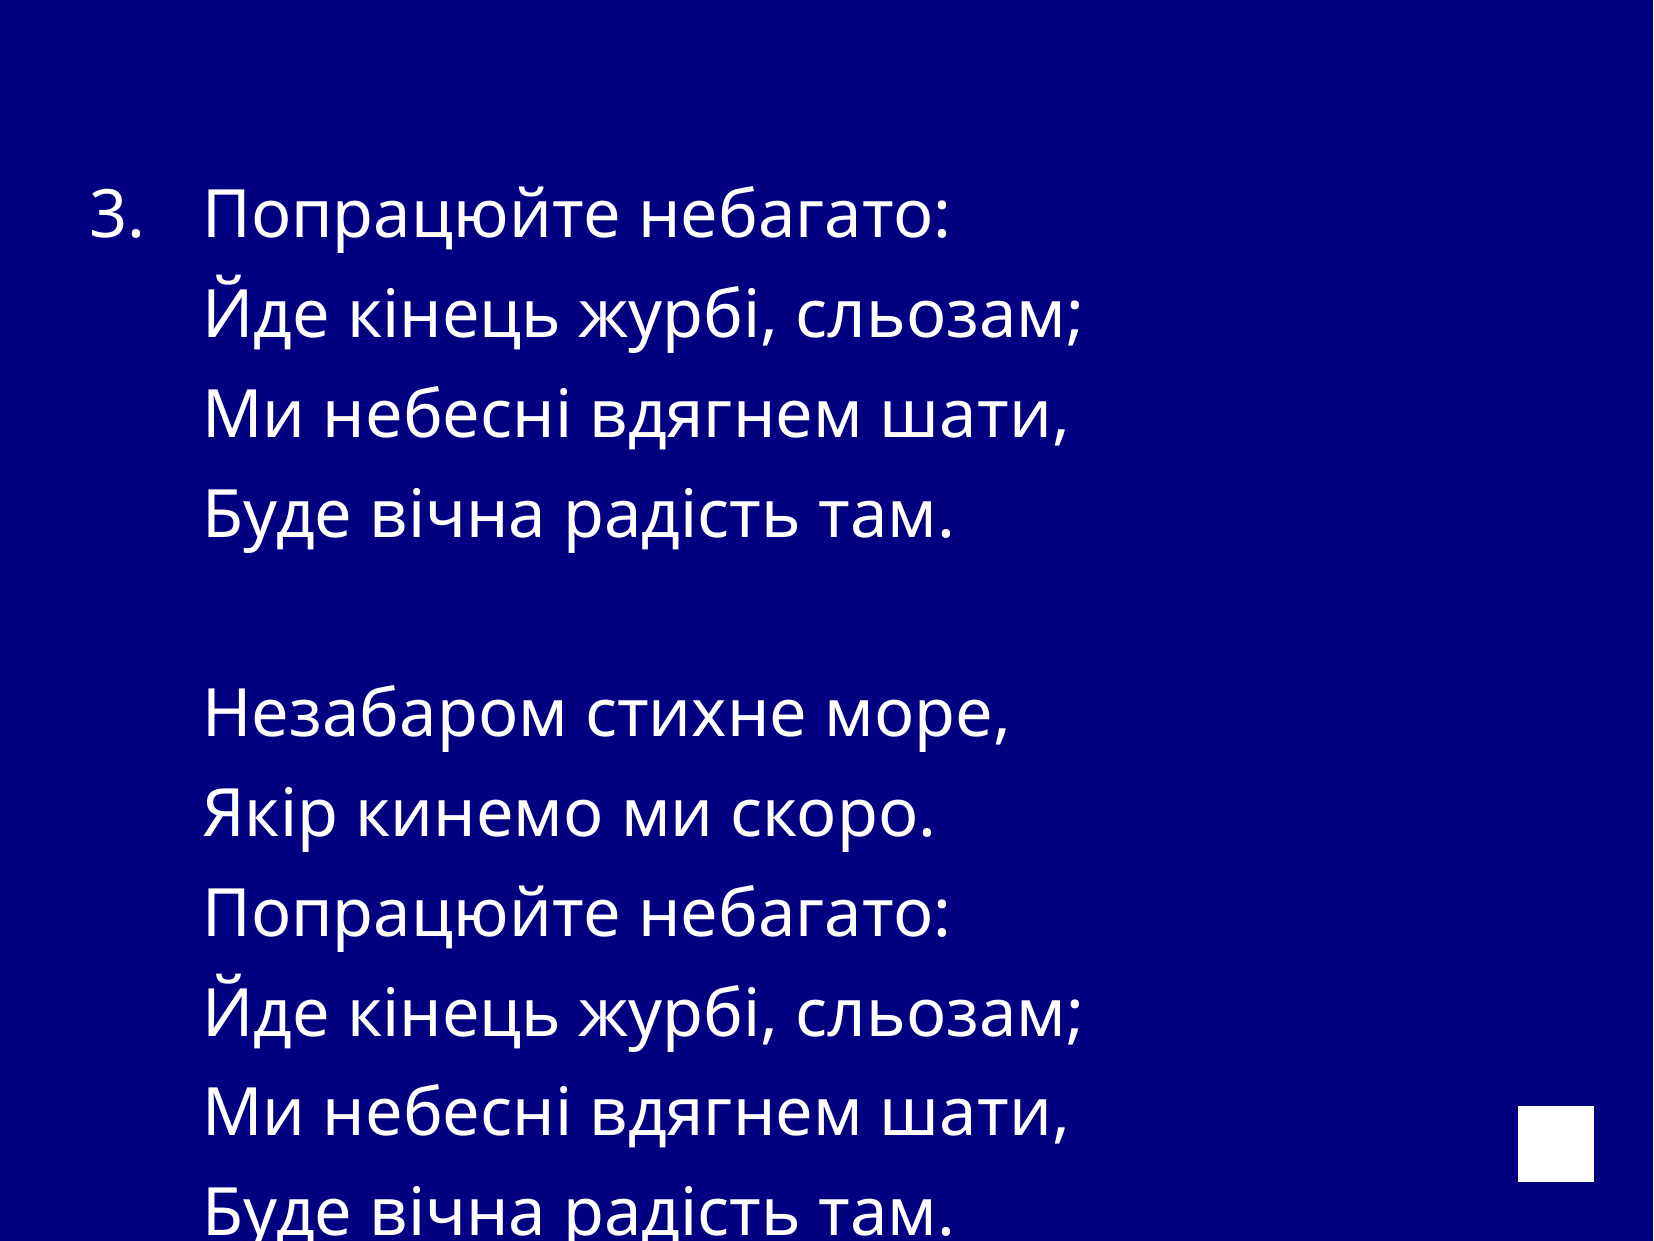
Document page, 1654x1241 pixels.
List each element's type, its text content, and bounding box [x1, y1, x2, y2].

text_box [1518, 1106, 1594, 1182]
text_box 3. Попрацюйте небагато: Йде кінець журбі, сльозам; Ми небесні вдягнем шати, Буде вічна радість там. Незабаром стихне море, Якір кинемо ми скоро. Попрацюйте небагато: Йде кінець журбі, сльозам; Ми небесні вдягнем шати, Буде вічна радість там. [75, 150, 1576, 1163]
